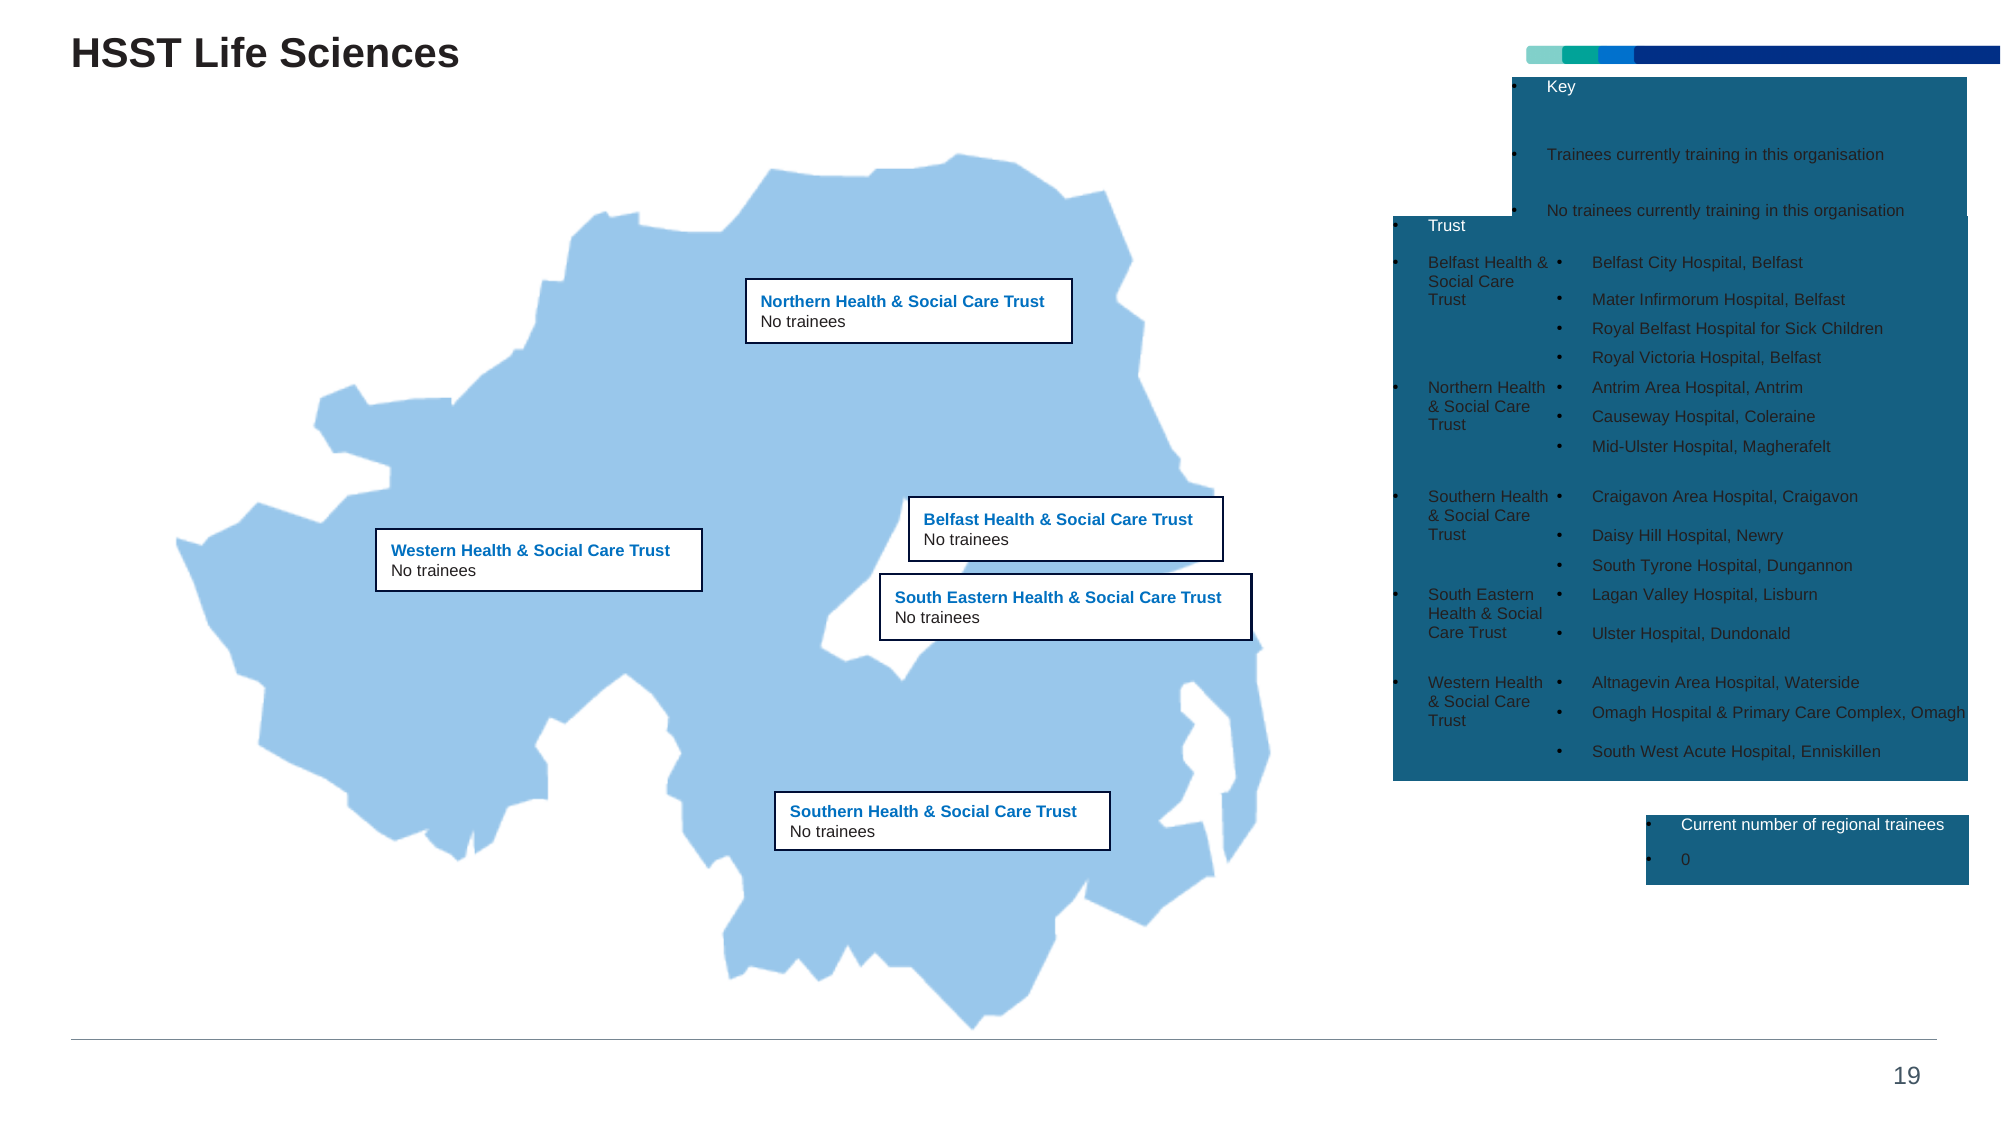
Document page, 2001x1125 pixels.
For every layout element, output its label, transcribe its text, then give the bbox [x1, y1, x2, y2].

table_cell Mid-Ulster Hospital, Magherafelt [1557, 437, 1968, 488]
table_cell Causeway Hospital, Coleraine [1557, 408, 1968, 437]
table_cell Western Health & Social Care Trust [1393, 674, 1557, 781]
table_header Current number of regional trainees [1646, 815, 1969, 850]
table_cell Royal Victoria Hospital, Belfast [1557, 349, 1968, 378]
text_box Western Health & Social Care Trust No trainees [376, 529, 702, 591]
table_cell Ulster Hospital, Dundonald [1557, 624, 1968, 674]
table_header Key [1512, 77, 1910, 146]
table_cell [1910, 146, 1967, 201]
table_cell Altnagevin Area Hospital, Waterside [1557, 674, 1968, 703]
text_box South Eastern Health & Social Care Trust No trainees [880, 574, 1251, 640]
table_cell [1910, 201, 1967, 256]
table_cell Belfast Health & Social Care Trust [1393, 253, 1557, 378]
table_cell Southern Health & Social Care Trust [1393, 488, 1557, 585]
table_cell Lagan Valley Hospital, Lisburn [1557, 585, 1968, 624]
text_box Belfast Health & Social Care Trust No trainees [909, 497, 1223, 561]
table_cell Craigavon Area Hospital, Craigavon [1557, 488, 1968, 526]
table_header Trust [1393, 216, 1512, 253]
table_cell Belfast City Hospital, Belfast [1557, 253, 1968, 290]
table_cell Daisy Hill Hospital, Newry [1557, 526, 1968, 556]
table_cell Omagh Hospital & Primary Care Complex, Omagh [1557, 703, 1968, 742]
table_header [1910, 77, 1967, 146]
title HSST Life Sciences [70, 32, 1513, 79]
table_cell Antrim Area Hospital, Antrim [1557, 378, 1968, 408]
table_cell South Eastern Health & Social Care Trust [1393, 585, 1557, 674]
table_cell Royal Belfast Hospital for Sick Children [1557, 319, 1968, 349]
table_cell Trainees currently training in this organisation [1512, 146, 1910, 201]
picture [163, 142, 1285, 1047]
table_cell No trainees currently training in this organisation [1512, 201, 1910, 256]
table_cell South West Acute Hospital, Enniskillen [1557, 742, 1968, 781]
table_cell South Tyrone Hospital, Dungannon [1557, 556, 1968, 585]
table_cell Mater Infirmorum Hospital, Belfast [1557, 290, 1968, 319]
text_box Southern Health & Social Care Trust No trainees [775, 792, 1110, 850]
table_cell 0 [1646, 850, 1969, 885]
table_cell Northern Health & Social Care Trust [1393, 378, 1557, 488]
text_box Northern Health & Social Care Trust No trainees [746, 279, 1072, 343]
